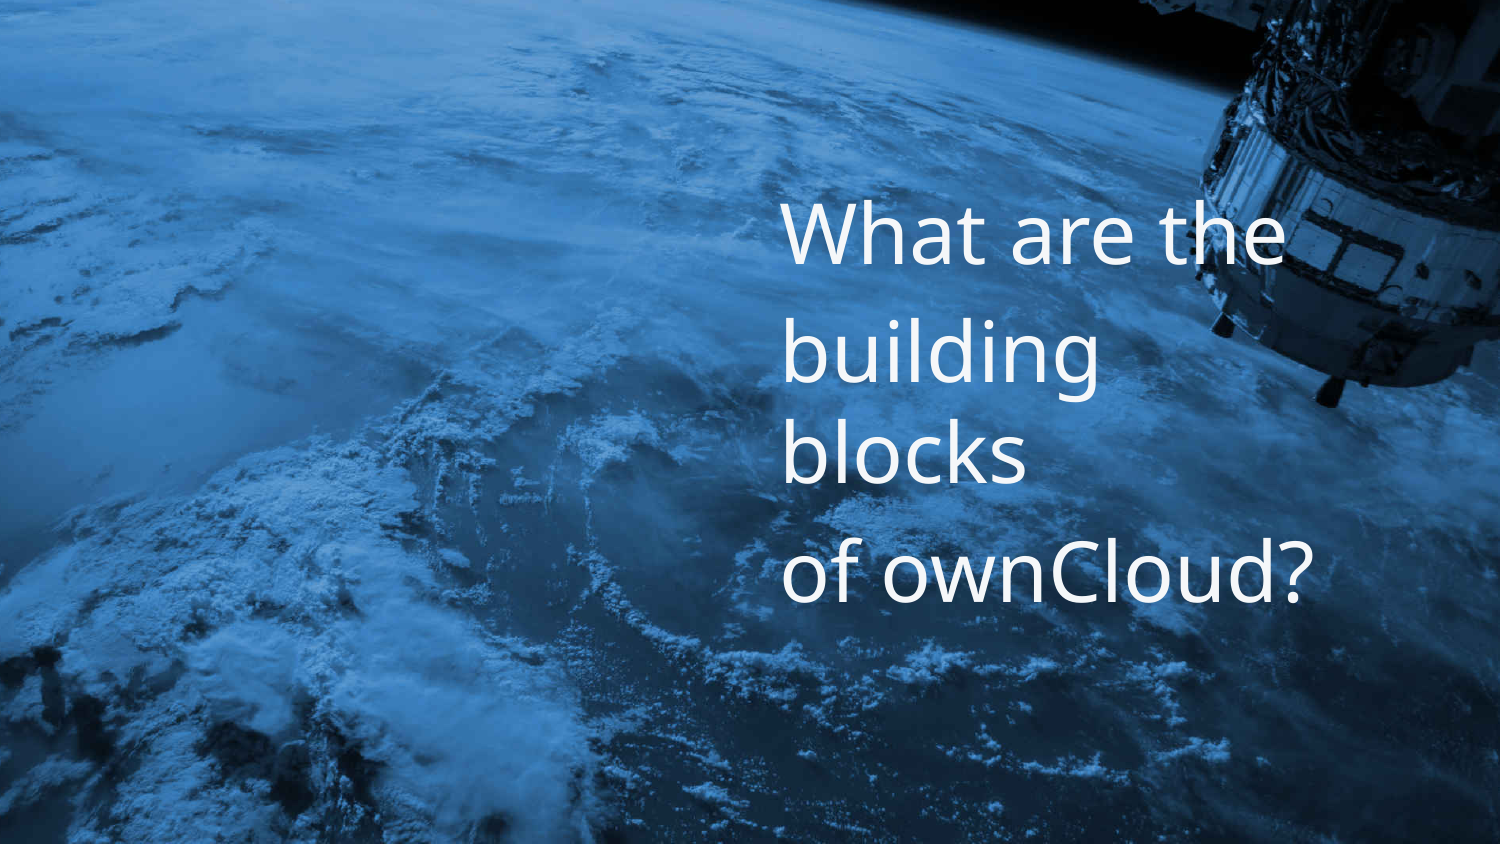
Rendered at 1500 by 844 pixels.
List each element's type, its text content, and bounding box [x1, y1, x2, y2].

list What are the building blocks of ownCloud? [779, 348, 1359, 451]
picture [0, 0, 1500, 844]
